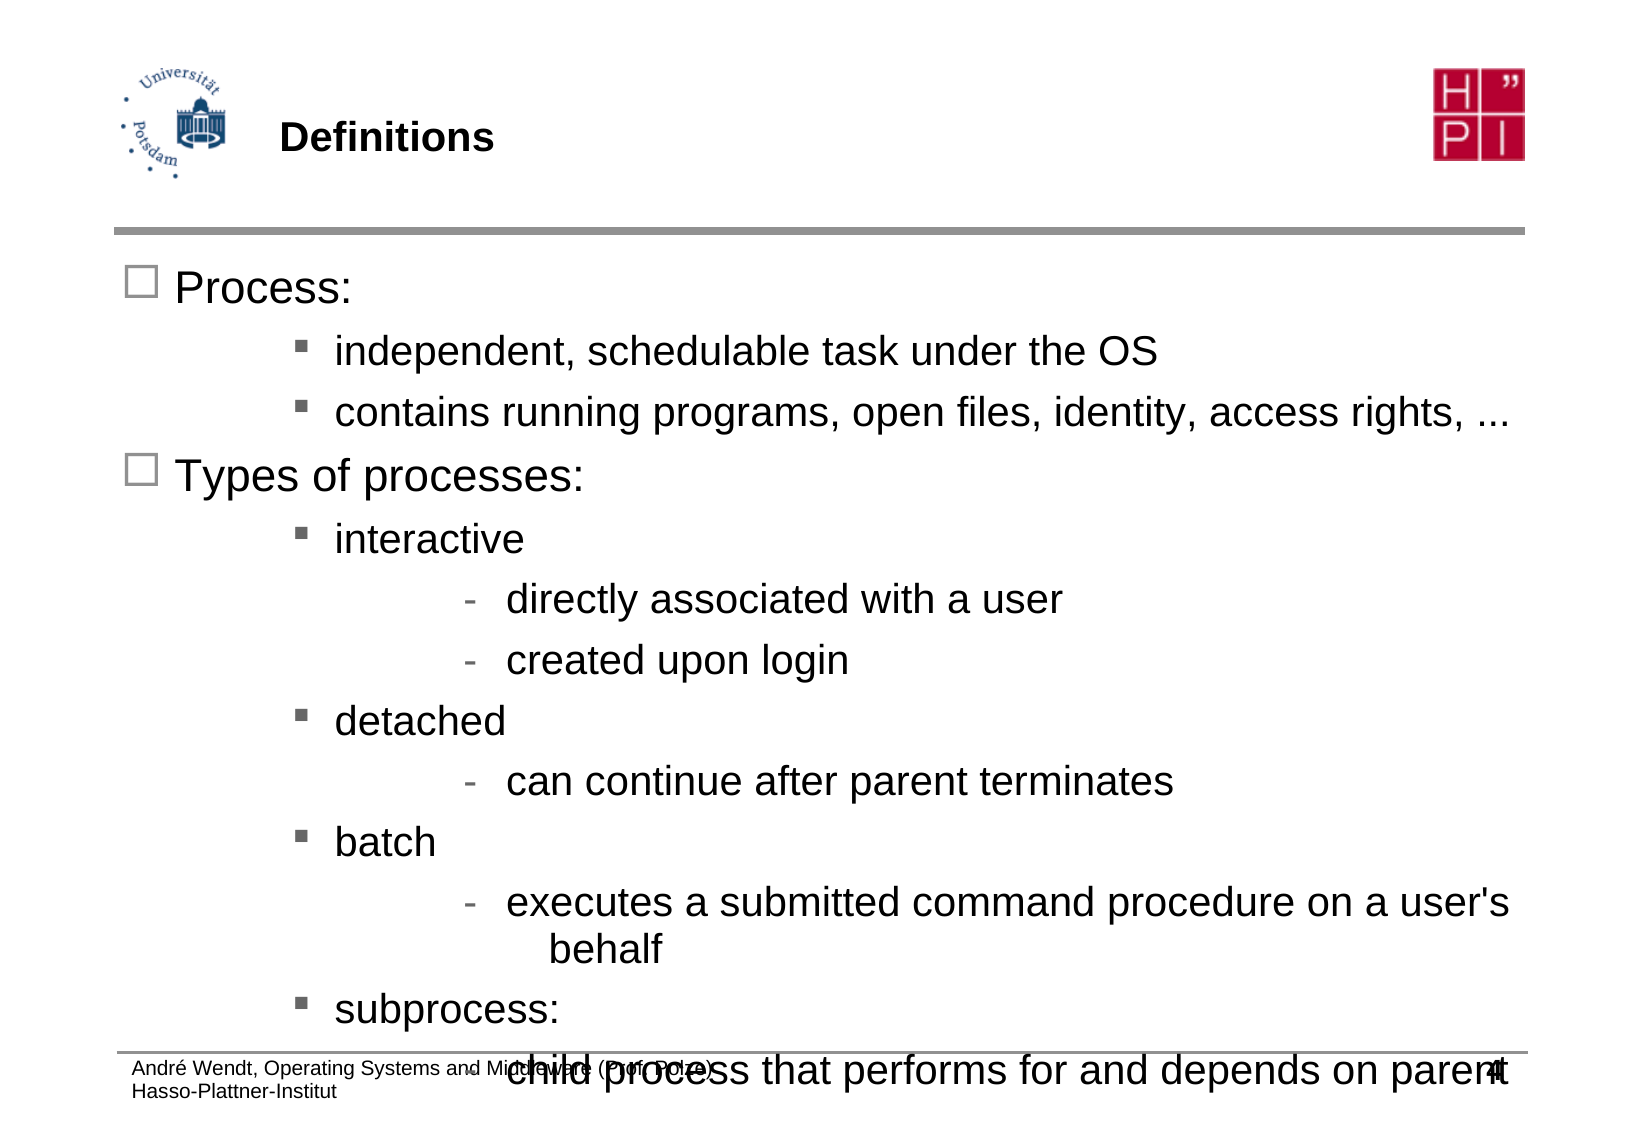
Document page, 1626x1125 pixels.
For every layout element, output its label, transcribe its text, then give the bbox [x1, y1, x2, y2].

picture [121, 68, 226, 179]
title Definitions [279, 68, 1390, 207]
picture [1433, 68, 1525, 161]
list Process: independent, schedulable task under the OS contains running programs, open files, identity, access rights, ... Types of processes: interactive directly associated with a user created upon login detached can continue after parent terminates batch executes a submitted command procedure on a user's behalf subprocess: child process that performs for and depends on parent [121, 262, 1525, 1051]
